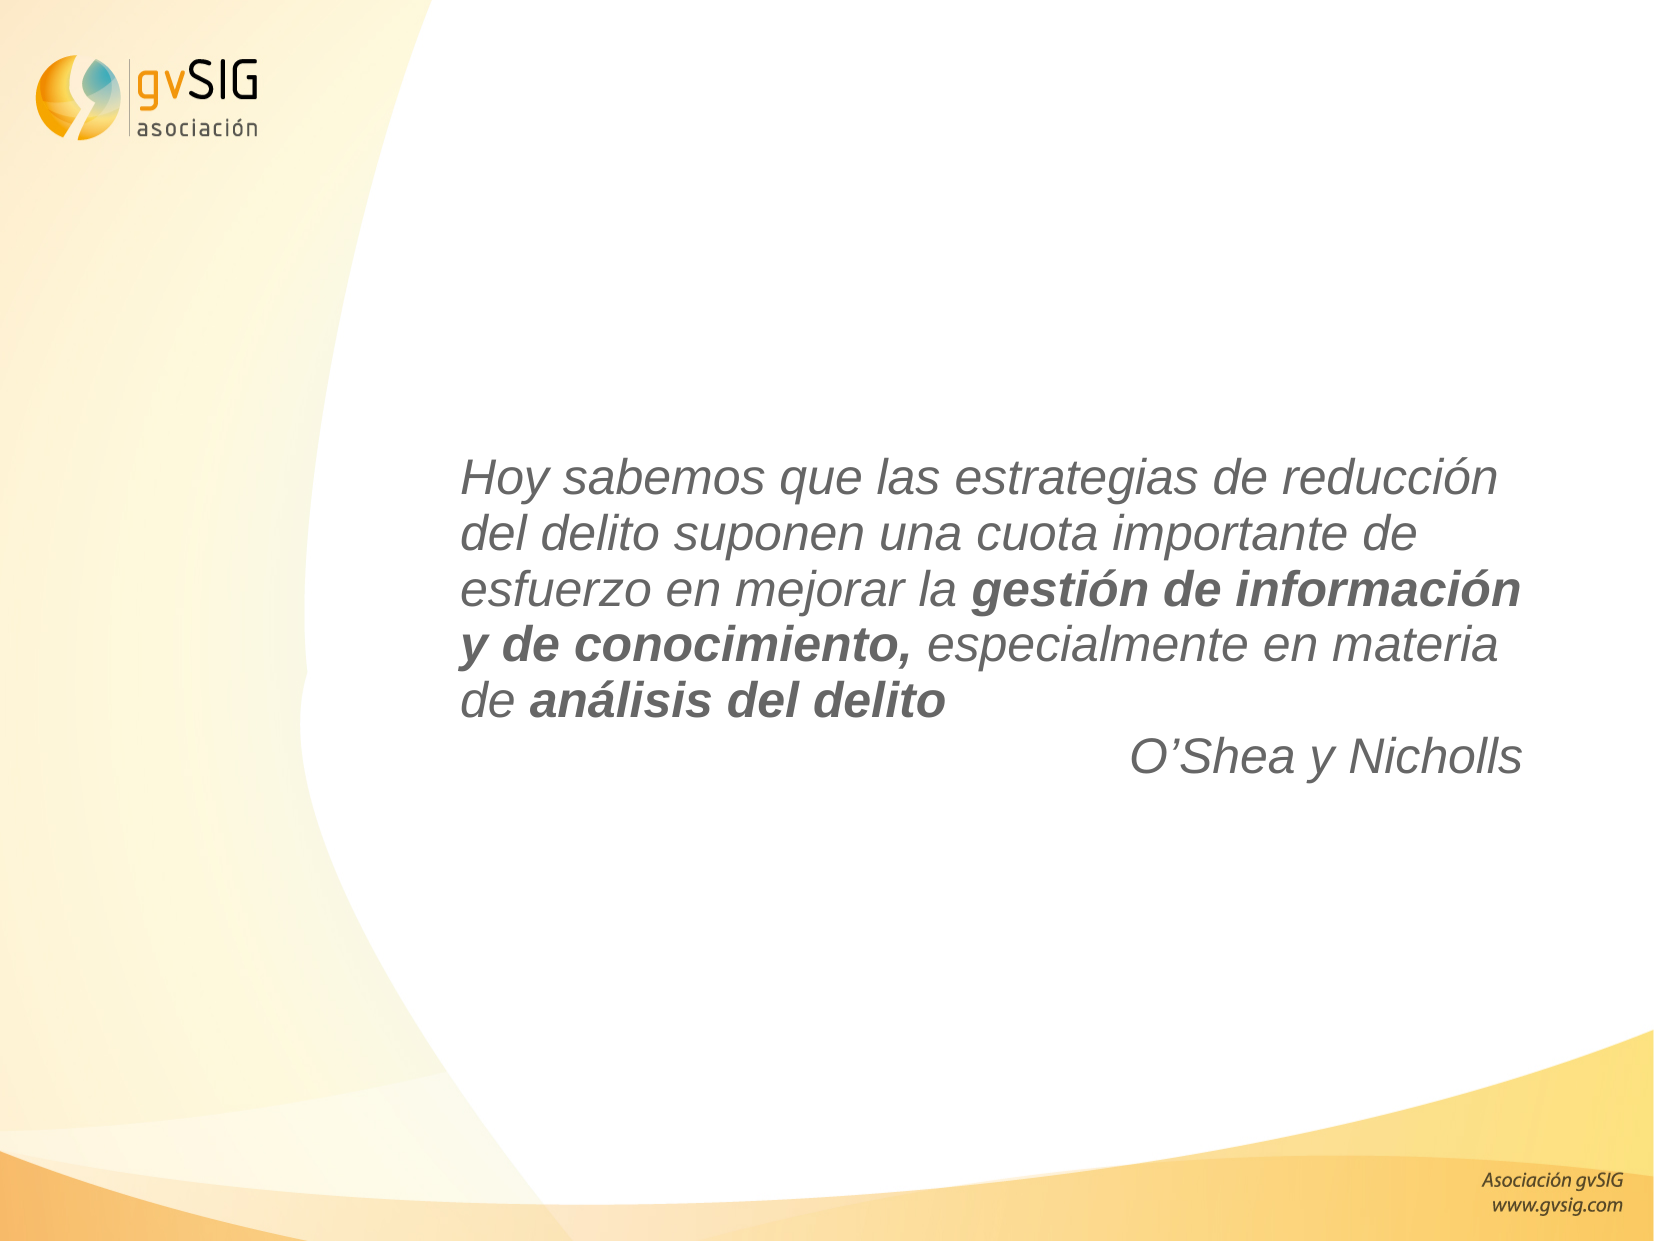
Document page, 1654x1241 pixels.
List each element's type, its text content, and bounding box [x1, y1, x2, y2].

text_box Hoy sabemos que las estrategias de reducción del delito suponen una cuota importante de esfuerzo en mejorar la gestión de información y de conocimiento, especialmente en materia de análisis del delito O’Shea y Nicholls [445, 441, 1538, 802]
picture [0, 0, 1654, 1241]
